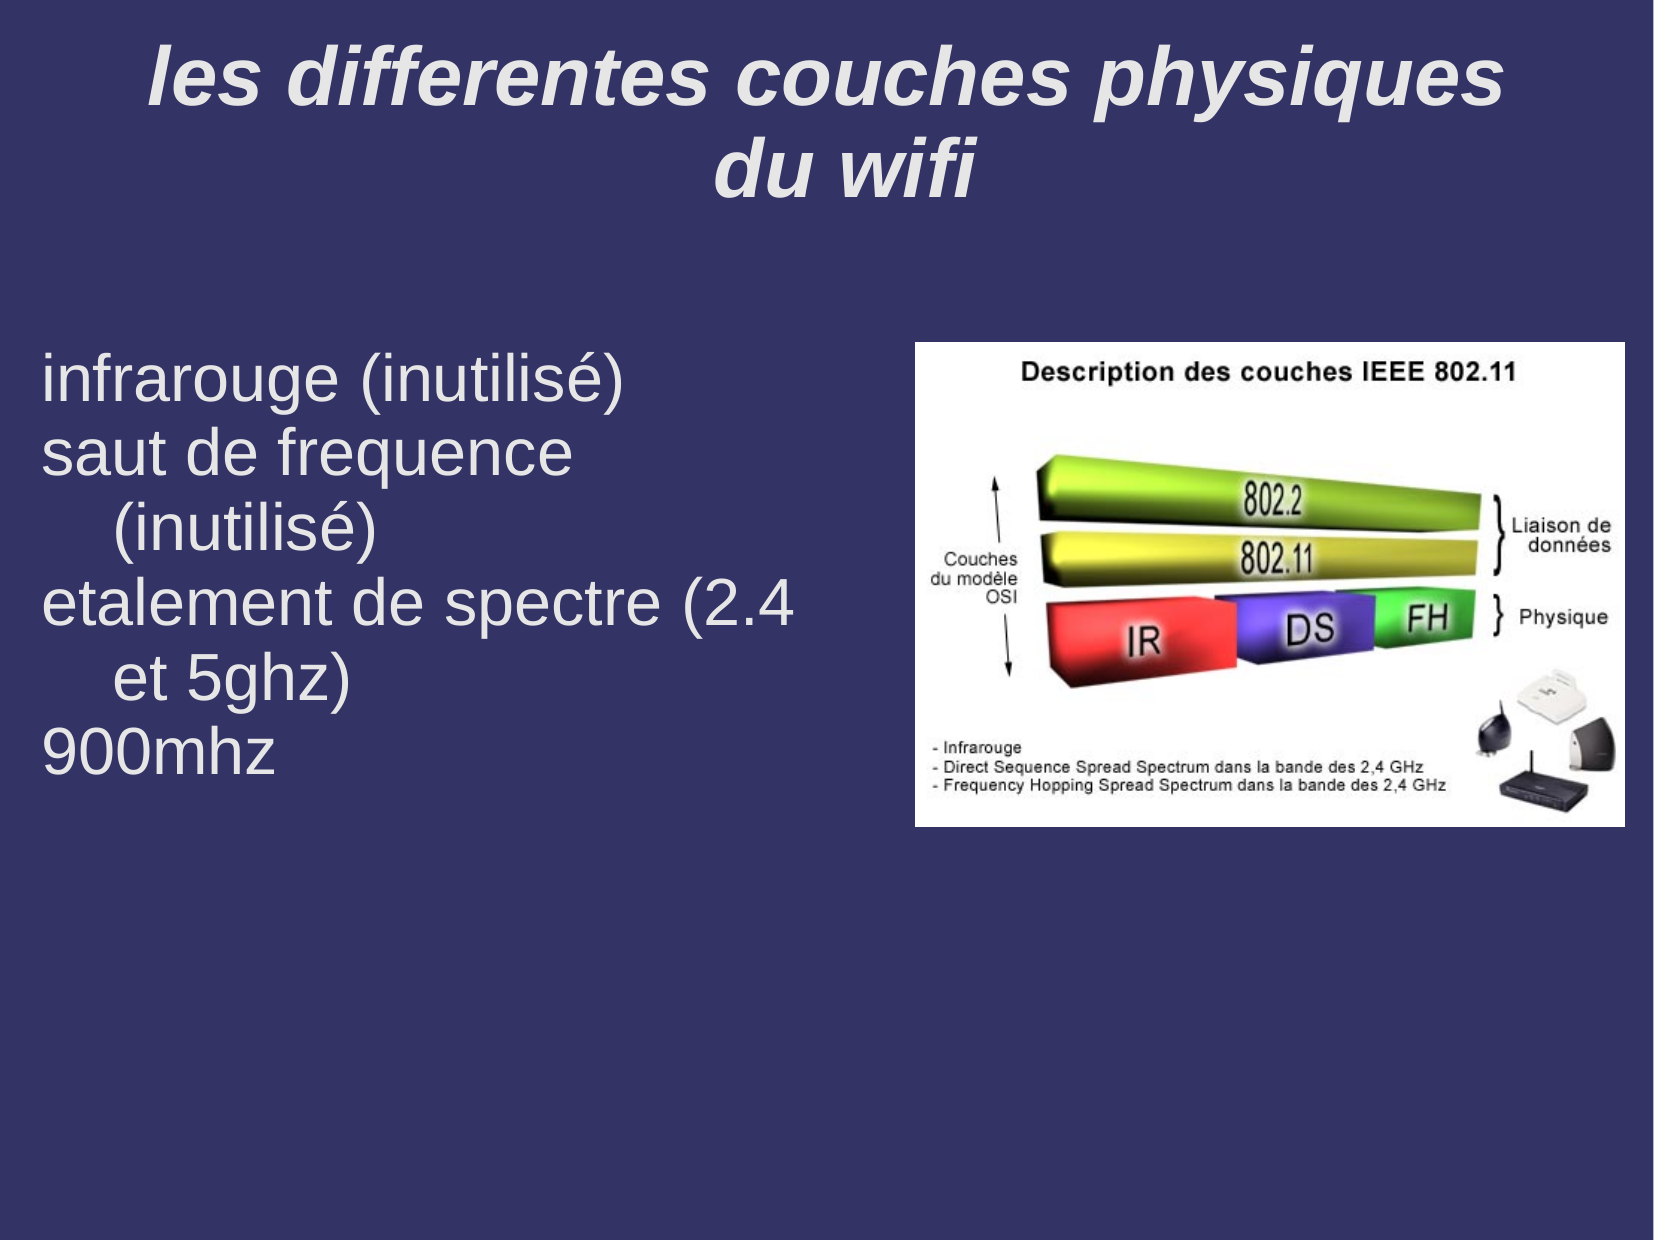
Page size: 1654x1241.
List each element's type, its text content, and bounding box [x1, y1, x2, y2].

list infrarouge (inutilisé) saut de frequence (inutilisé) etalement de spectre (2.4 et 5ghz) 900mhz [29, 340, 857, 1123]
title les differentes couches physiques du wifi [121, 19, 1534, 227]
picture [915, 342, 1625, 827]
